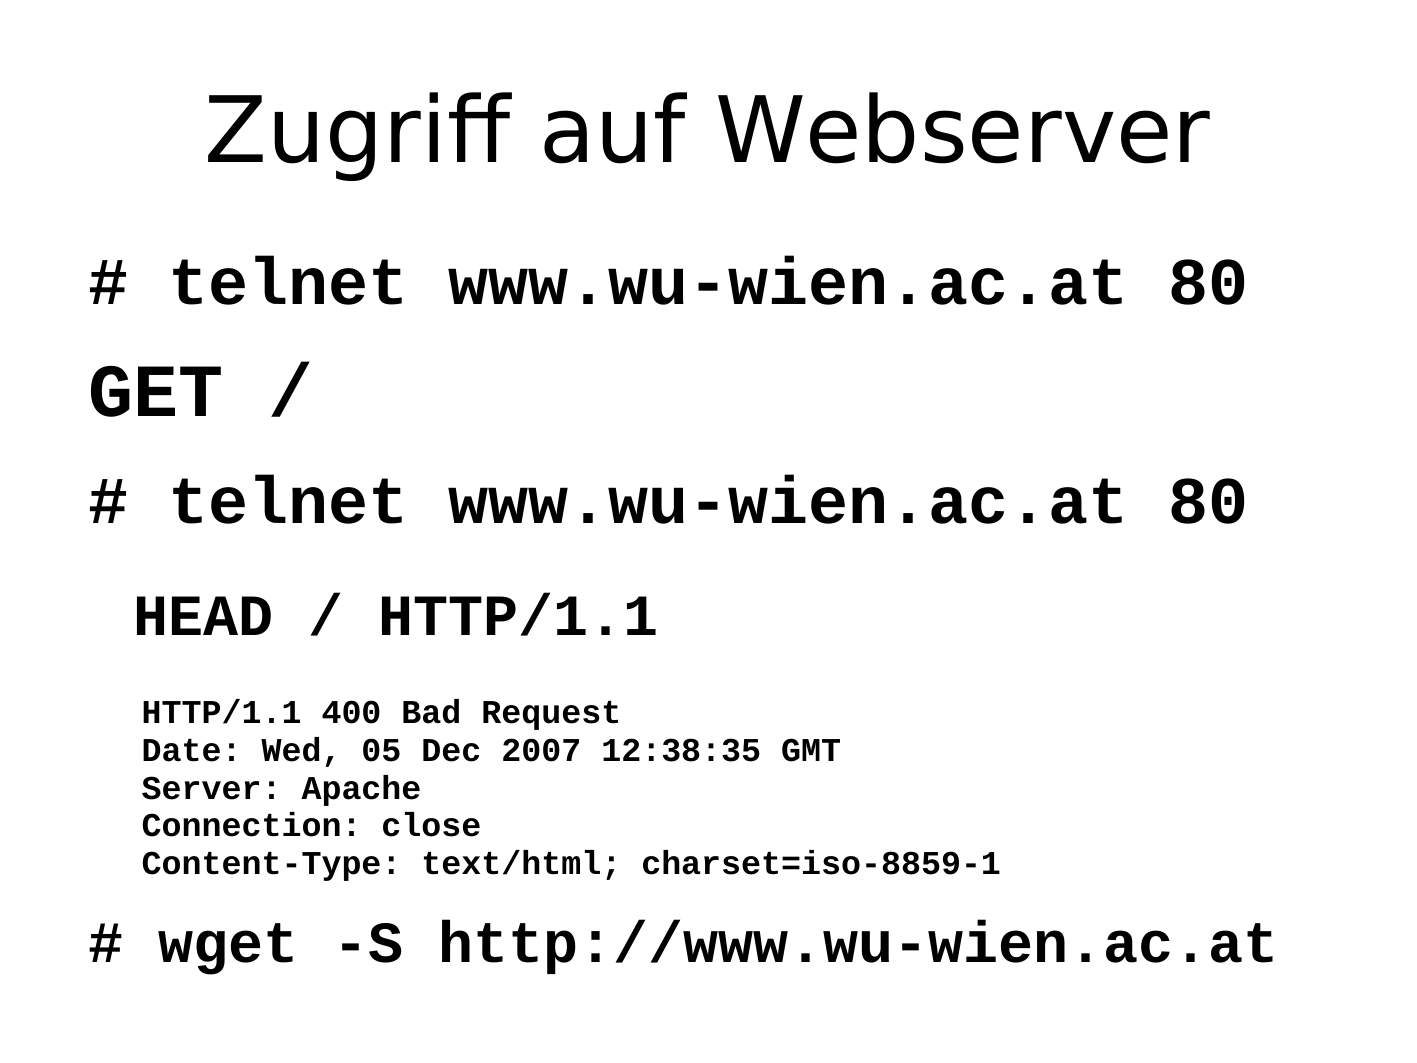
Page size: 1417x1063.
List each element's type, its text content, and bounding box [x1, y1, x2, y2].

title Zugriff auf Webserver [70, 49, 1346, 213]
list # telnet www.wu-wien.ac.at 80 GET / # telnet www.wu-wien.ac.at 80 HEAD / HTTP/1.1 HTTP/1.1 400 Bad Request Date: Wed, 05 Dec 2007 12:38:35 GMT Server: Apache Connection: close Content-Type: text/html; charset=iso-8859-1 # wget -S http://www.wu-wien.ac.at [70, 248, 1346, 981]
